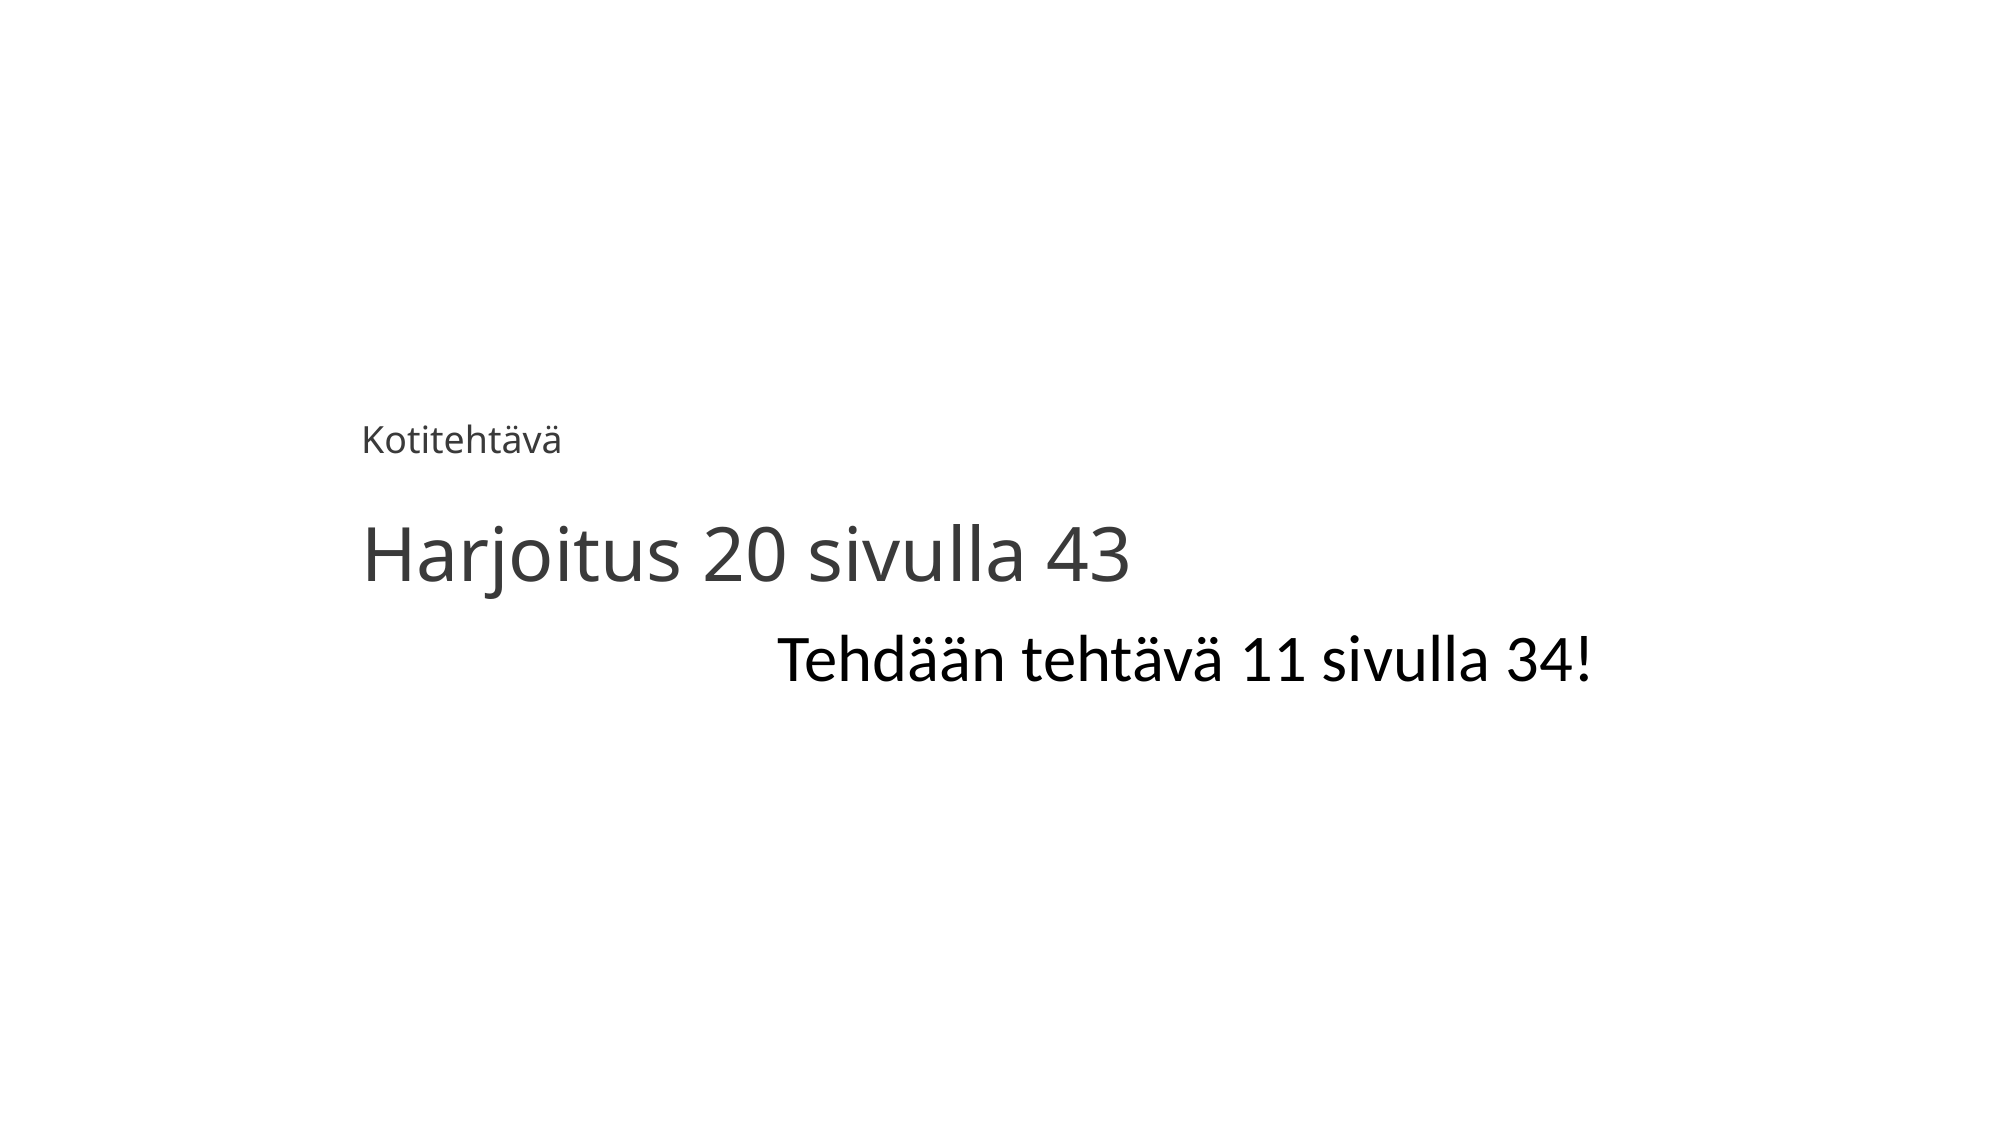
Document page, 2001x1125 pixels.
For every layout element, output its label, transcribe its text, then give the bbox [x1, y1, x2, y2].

text_box Tehdään tehtävä 11 sivulla 34! [762, 607, 1638, 703]
text_box Kotitehtävä Harjoitus 20 sivulla 43 [346, 409, 1149, 604]
